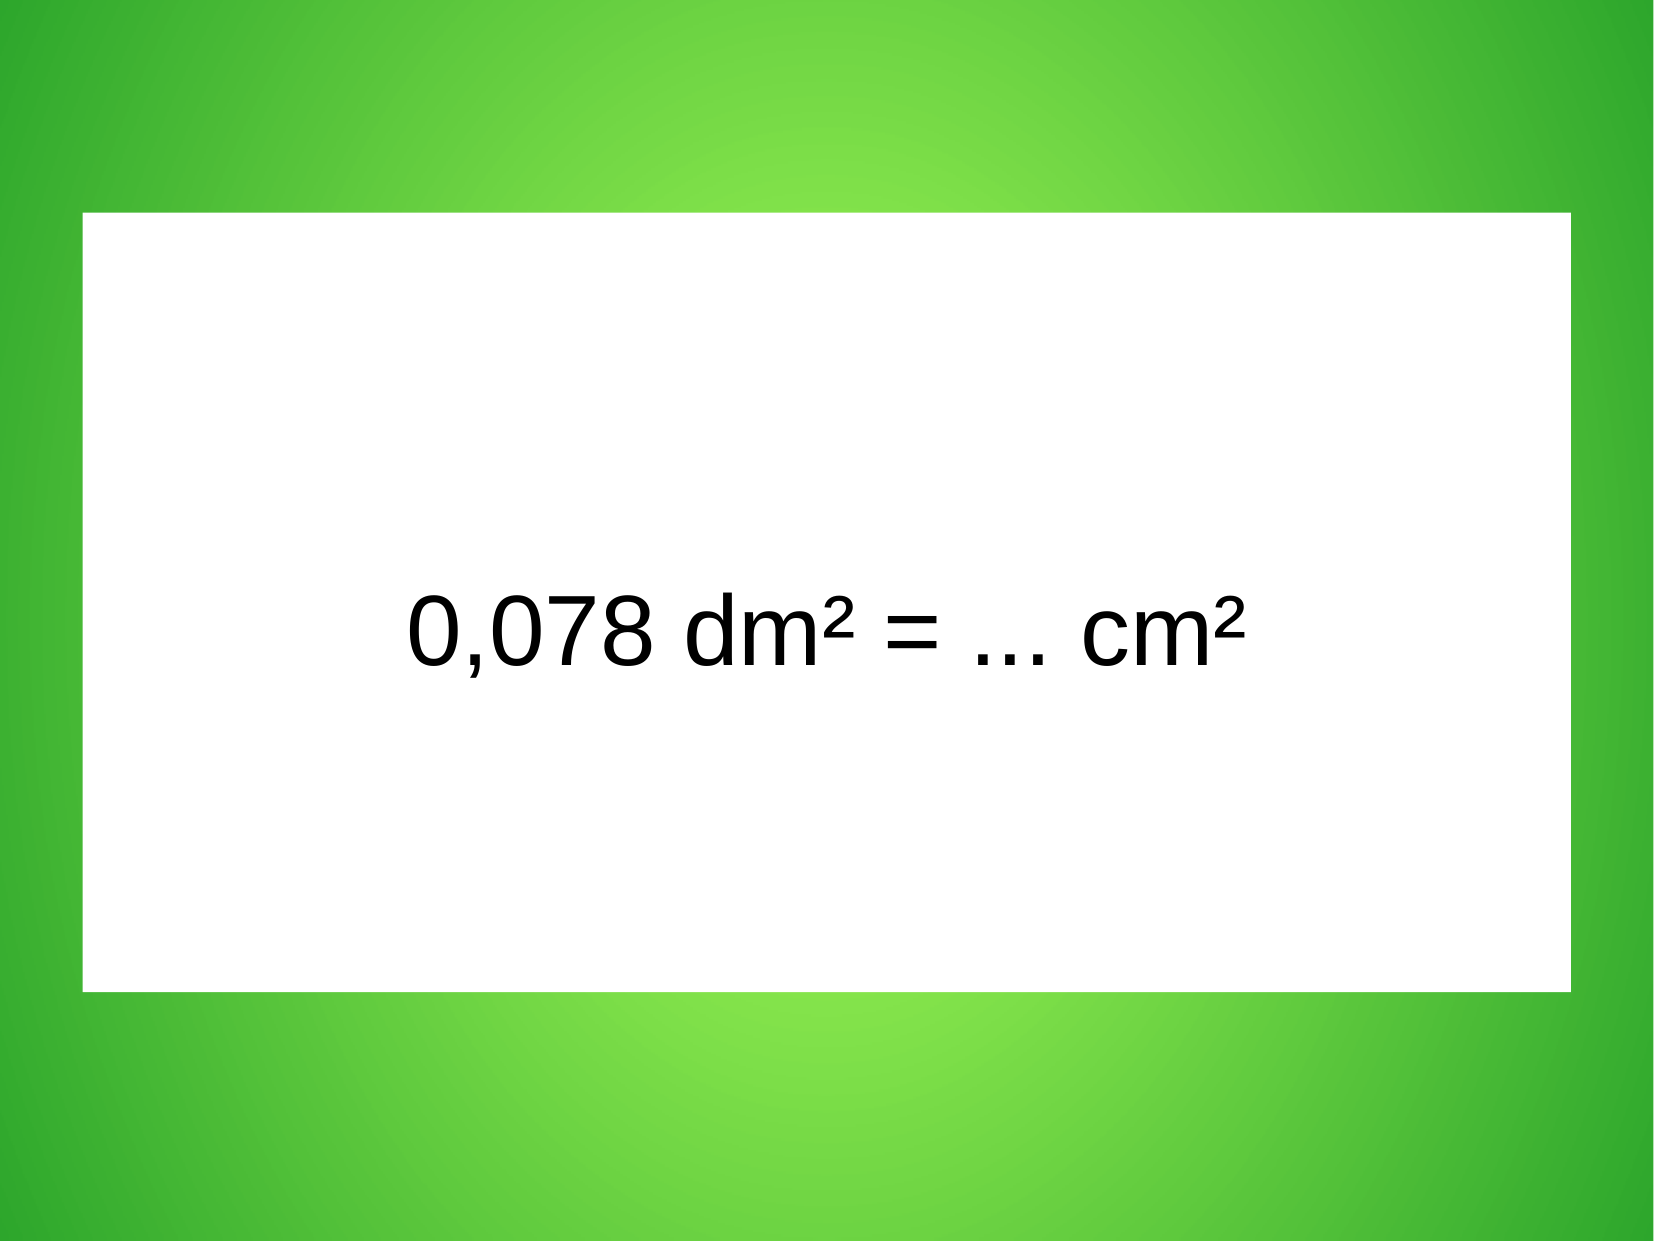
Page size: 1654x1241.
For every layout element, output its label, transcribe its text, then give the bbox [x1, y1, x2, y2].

picture [0, 0, 1654, 1241]
subtitle 0,078 dm² = ... cm² [82, 212, 1571, 993]
